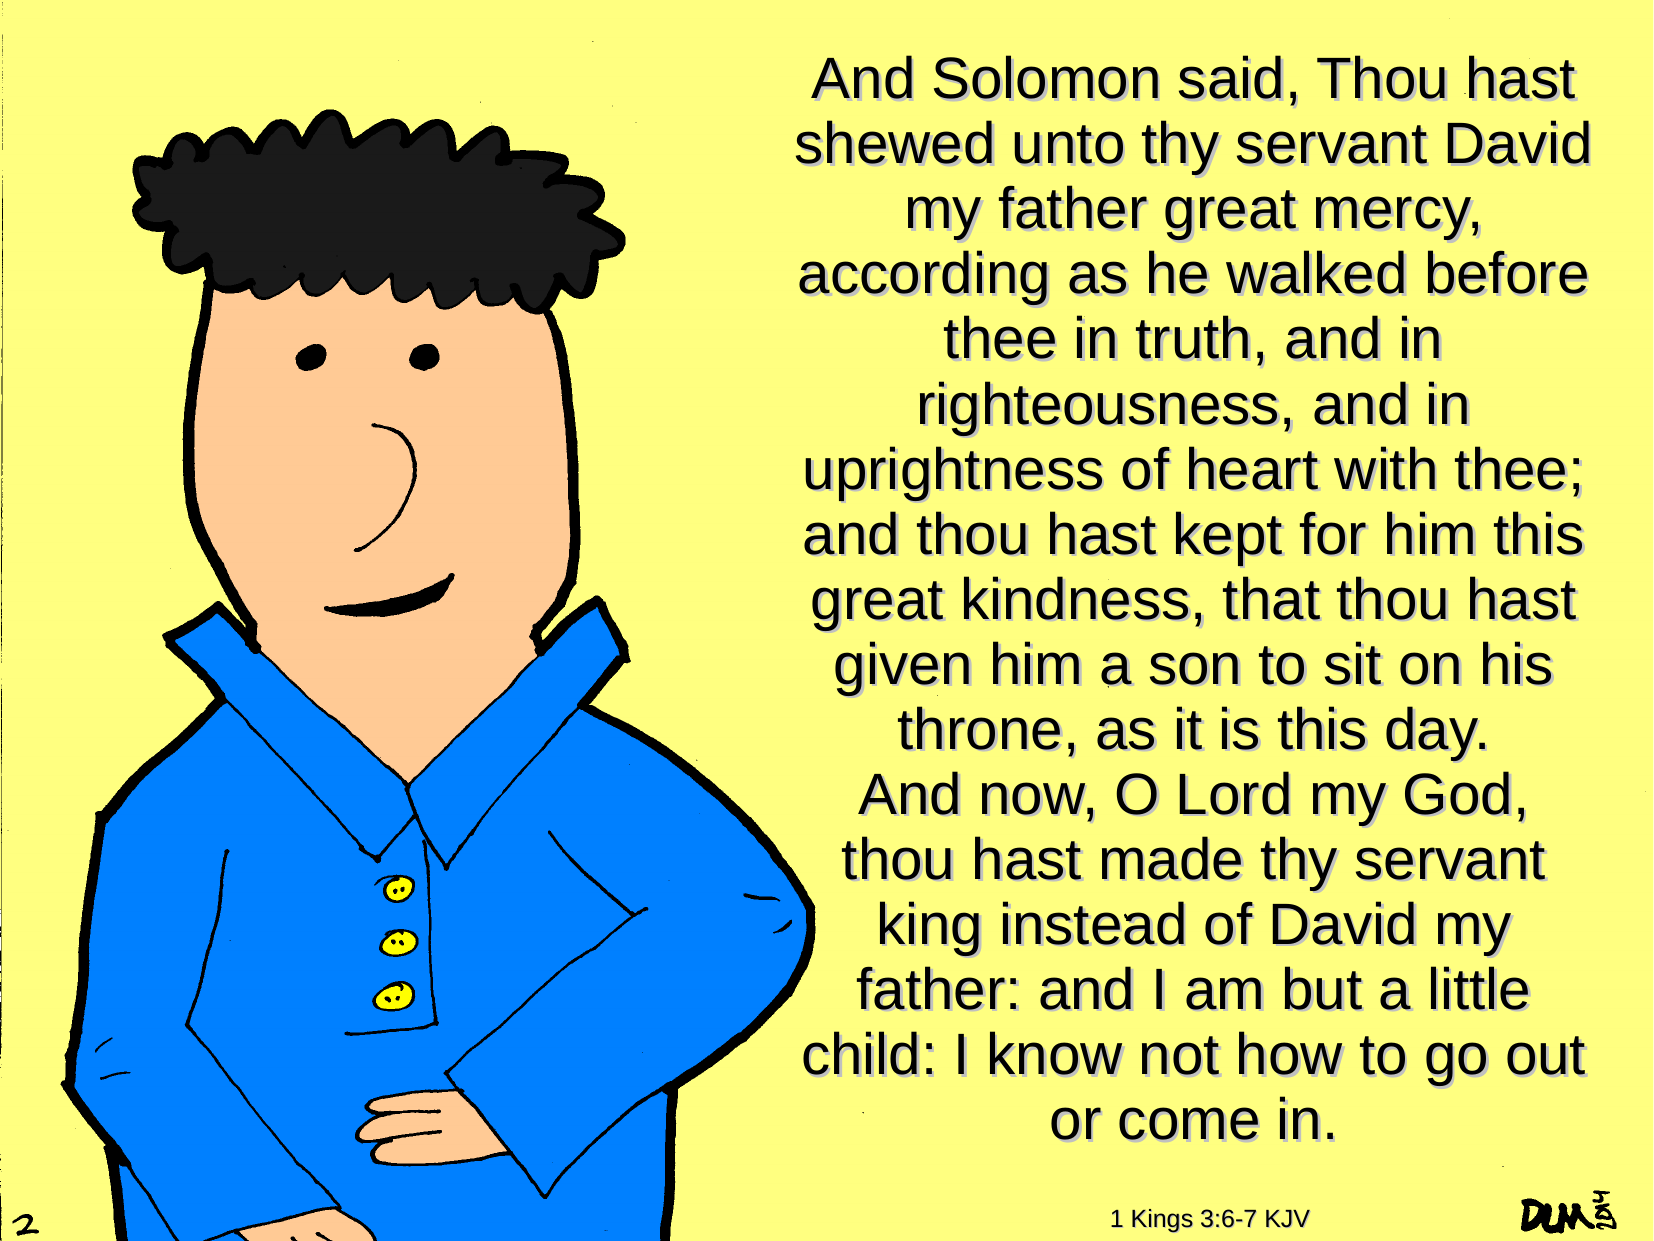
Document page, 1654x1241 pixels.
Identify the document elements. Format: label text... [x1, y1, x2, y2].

picture [0, 0, 1654, 1241]
text_box 1 Kings 3:6-7 KJV [1095, 1197, 1326, 1241]
text_box And Solomon said, Thou hast shewed unto thy servant David my father great mercy, according as he walked before thee in truth, and in righteousness, and in uprightness of heart with thee; and thou hast kept for him this great kindness, that thou hast given him a son to sit on his throne, as it is this day. And now, O Lord my God, thou hast made thy servant king instead of David my father: and I am but a little child: I know not how to go out or come in. [780, 38, 1609, 1156]
